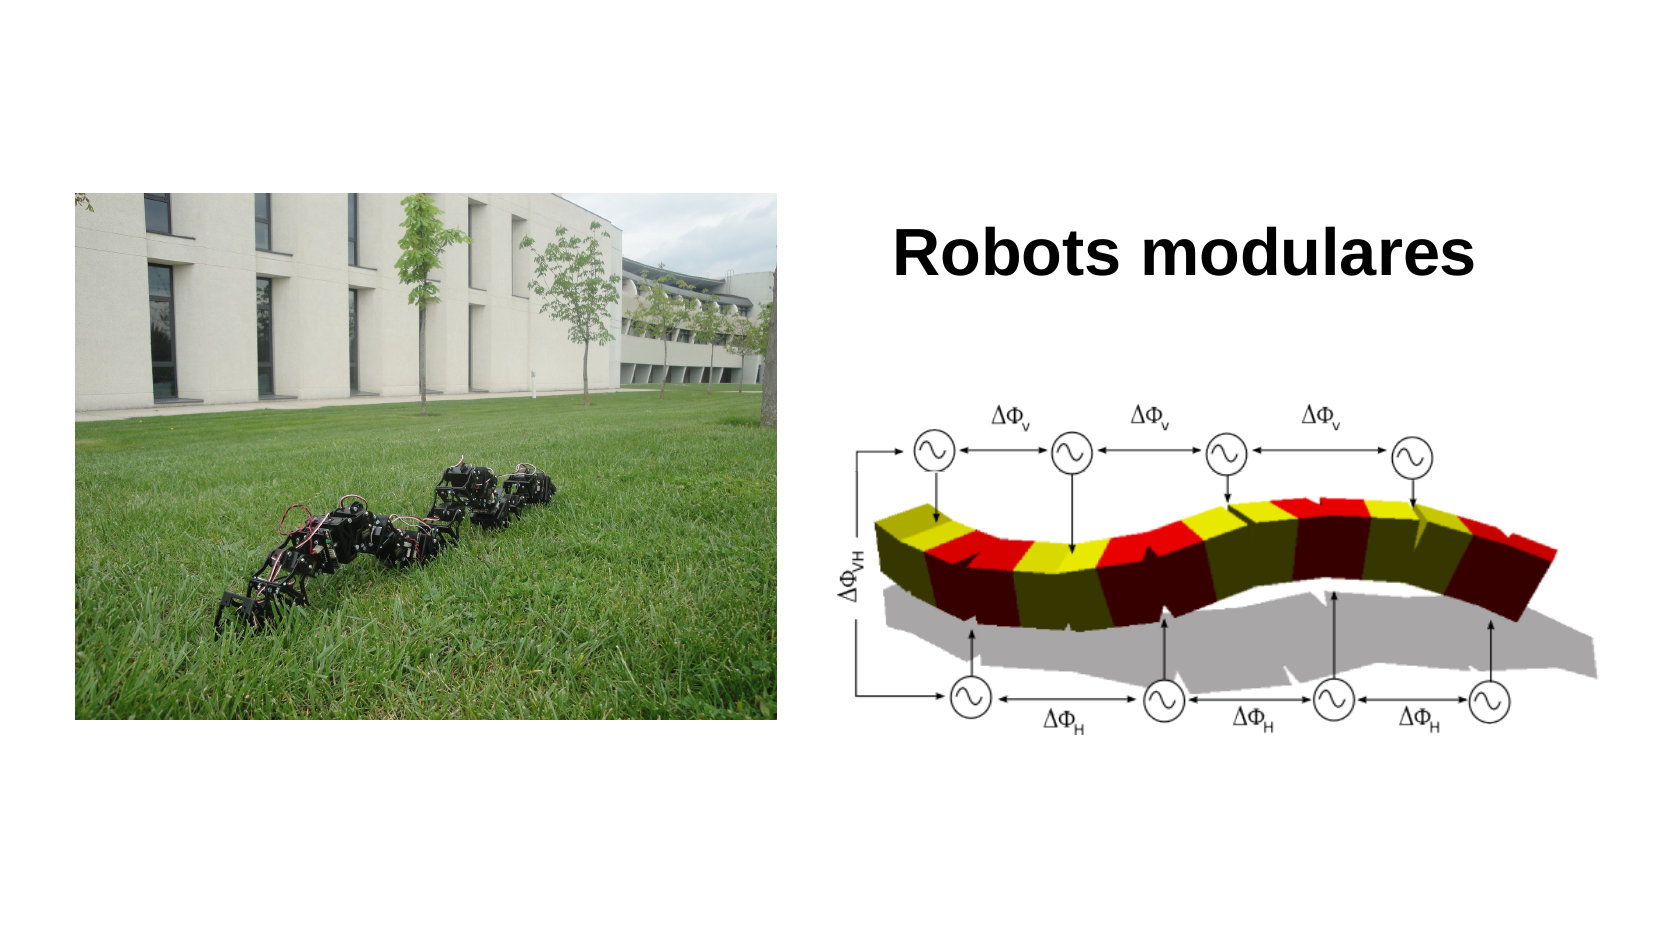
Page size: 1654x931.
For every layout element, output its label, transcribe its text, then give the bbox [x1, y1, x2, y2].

title Robots modulares [840, 189, 1531, 316]
picture [837, 404, 1621, 735]
picture [75, 193, 777, 721]
